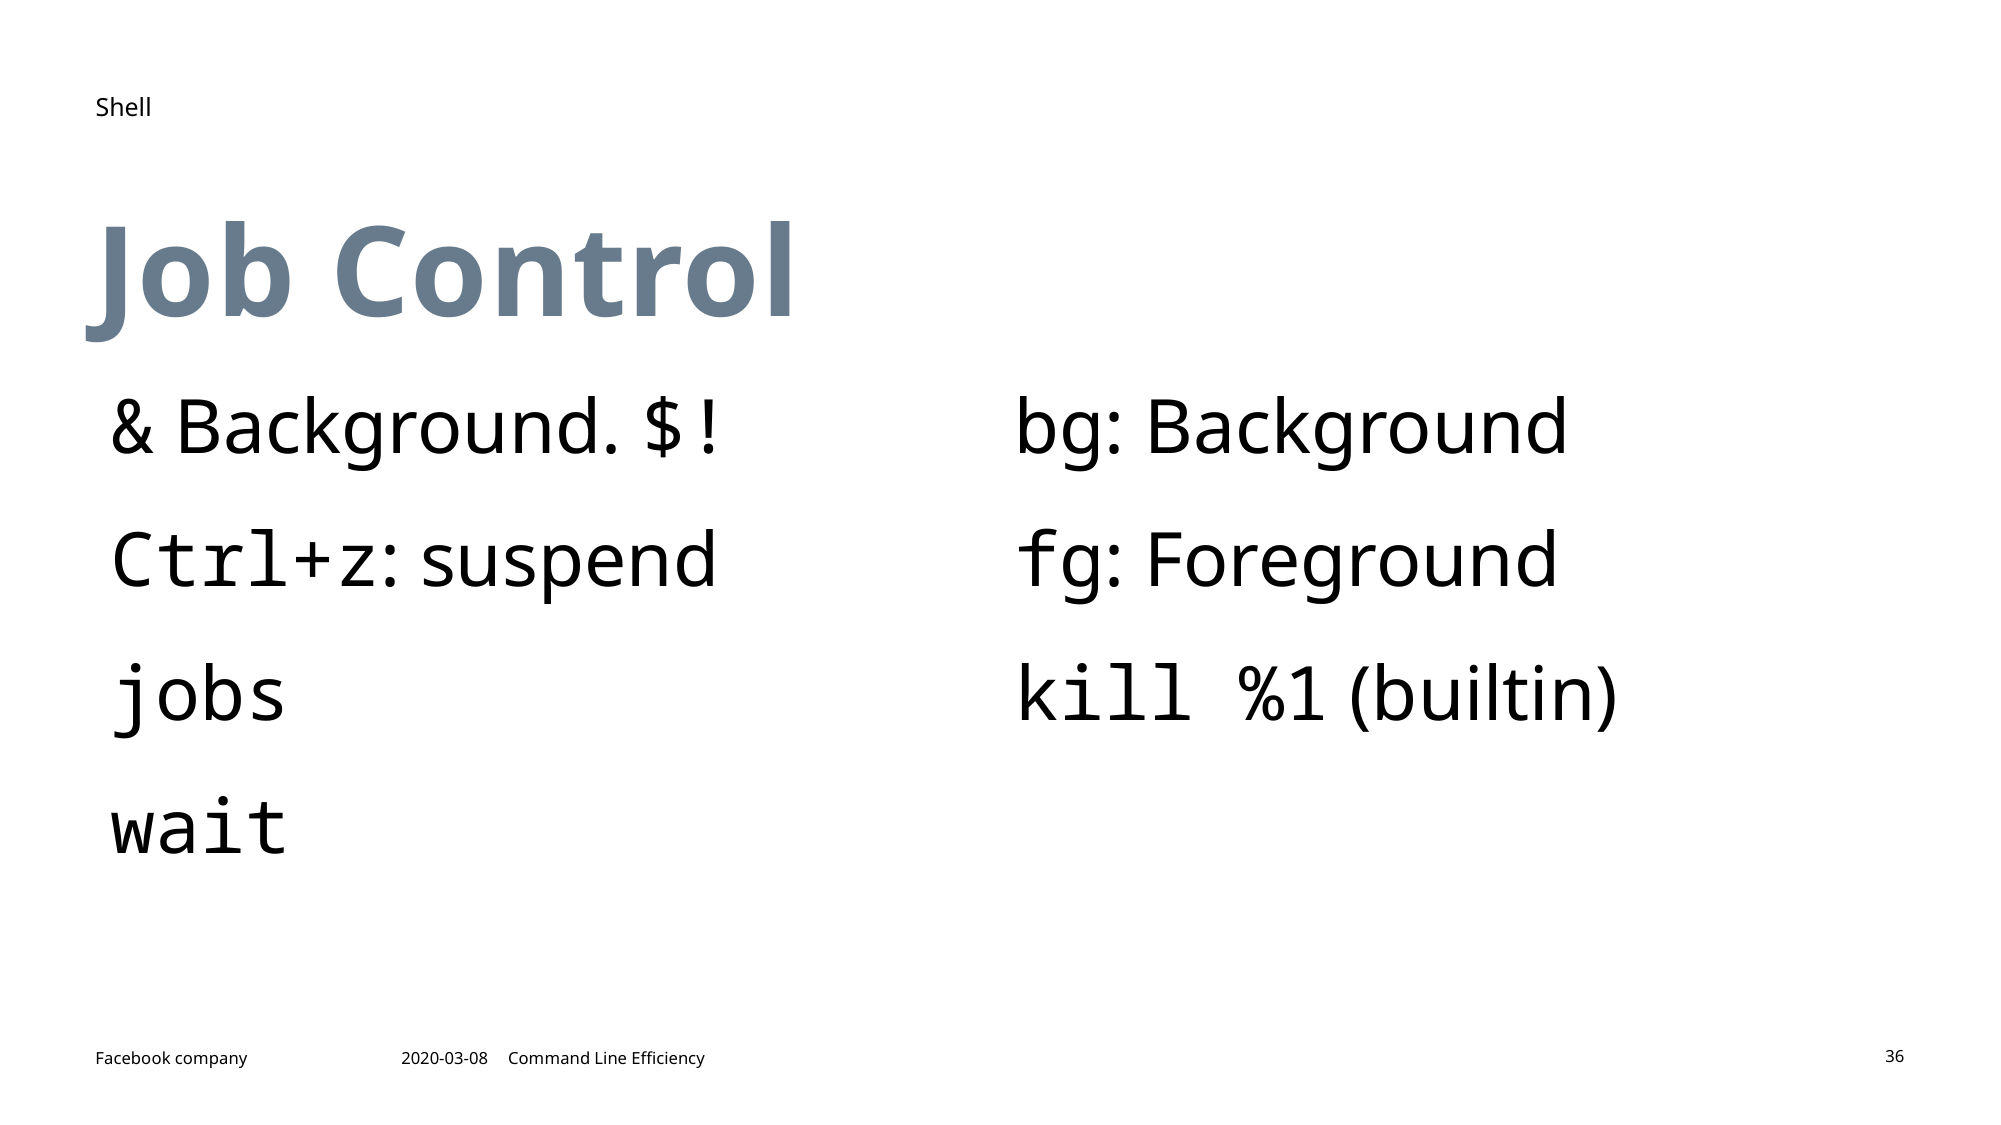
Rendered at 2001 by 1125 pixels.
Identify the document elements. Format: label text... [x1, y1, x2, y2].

table_header & Background. $! Ctrl+z: suspend jobs wait [96, 355, 1000, 883]
table_header bg: Background fg: Foreground kill %1 (builtin) [1000, 355, 1904, 883]
title Job Control [95, 176, 1905, 333]
slide_number 2020-03-08 [401, 1047, 508, 1068]
footer Command Line Efficiency [508, 1047, 1294, 1068]
list Shell [95, 88, 988, 119]
slide_number <number> [1840, 1047, 1905, 1068]
